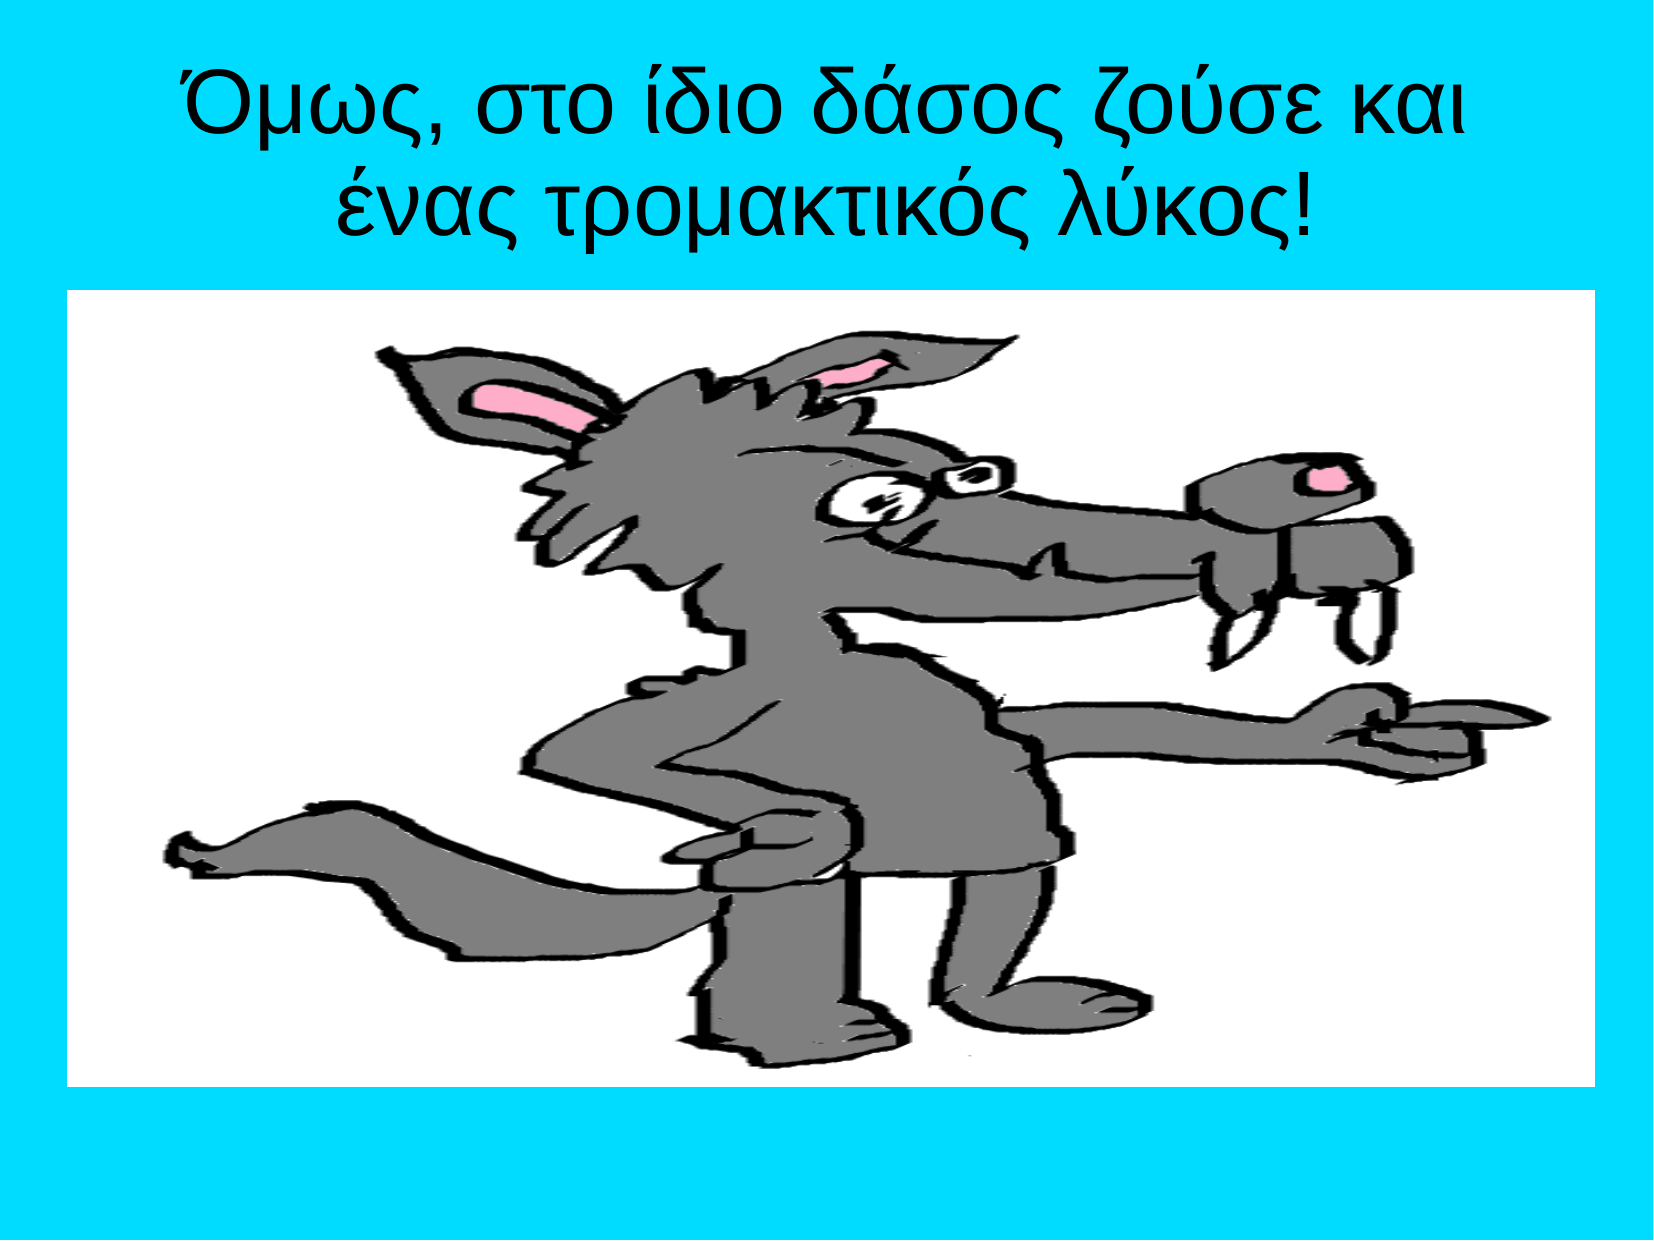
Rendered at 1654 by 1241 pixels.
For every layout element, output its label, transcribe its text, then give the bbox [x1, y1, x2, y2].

picture [67, 290, 1595, 1087]
title Όμως, στο ίδιο δάσος ζούσε και ένας τρομακτικός λύκος! [82, 49, 1571, 257]
